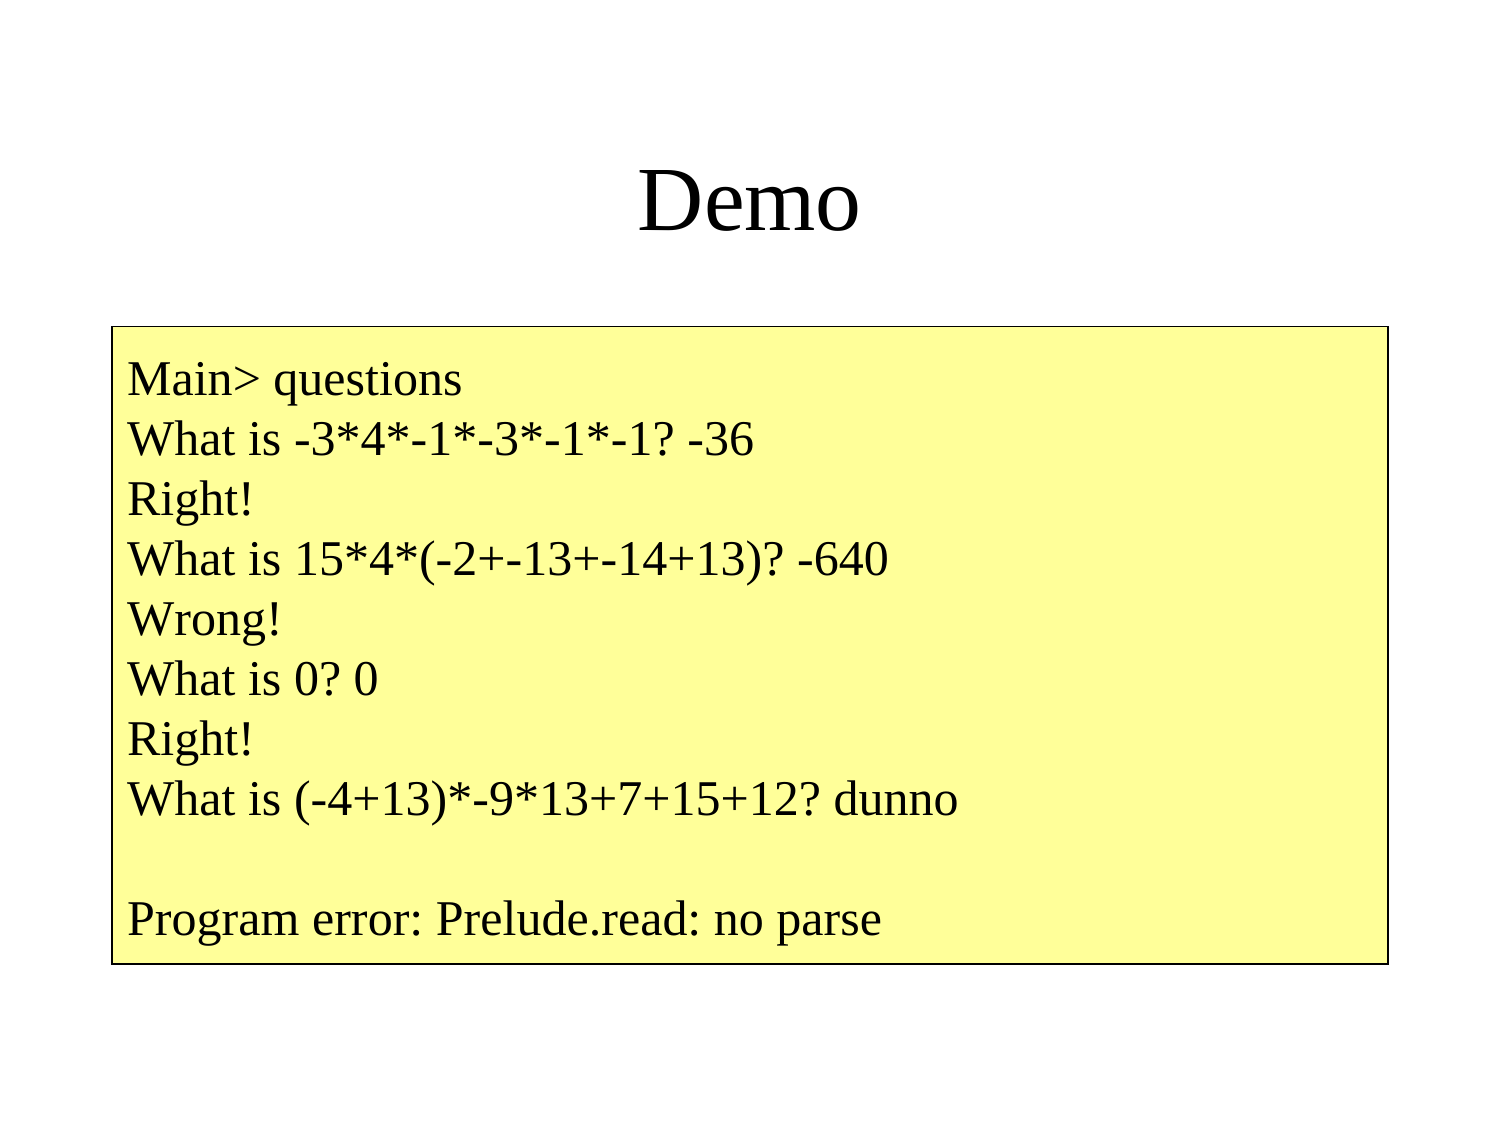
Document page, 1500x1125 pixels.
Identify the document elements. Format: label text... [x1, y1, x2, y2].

title Demo [112, 99, 1388, 288]
text_box Main> questions What is -3*4*-1*-3*-1*-1? -36 Right! What is 15*4*(-2+-13+-14+13)? -640 Wrong! What is 0? 0 Right! What is (-4+13)*-9*13+7+15+12? dunno Program error: Prelude.read: no parse [112, 326, 1388, 965]
